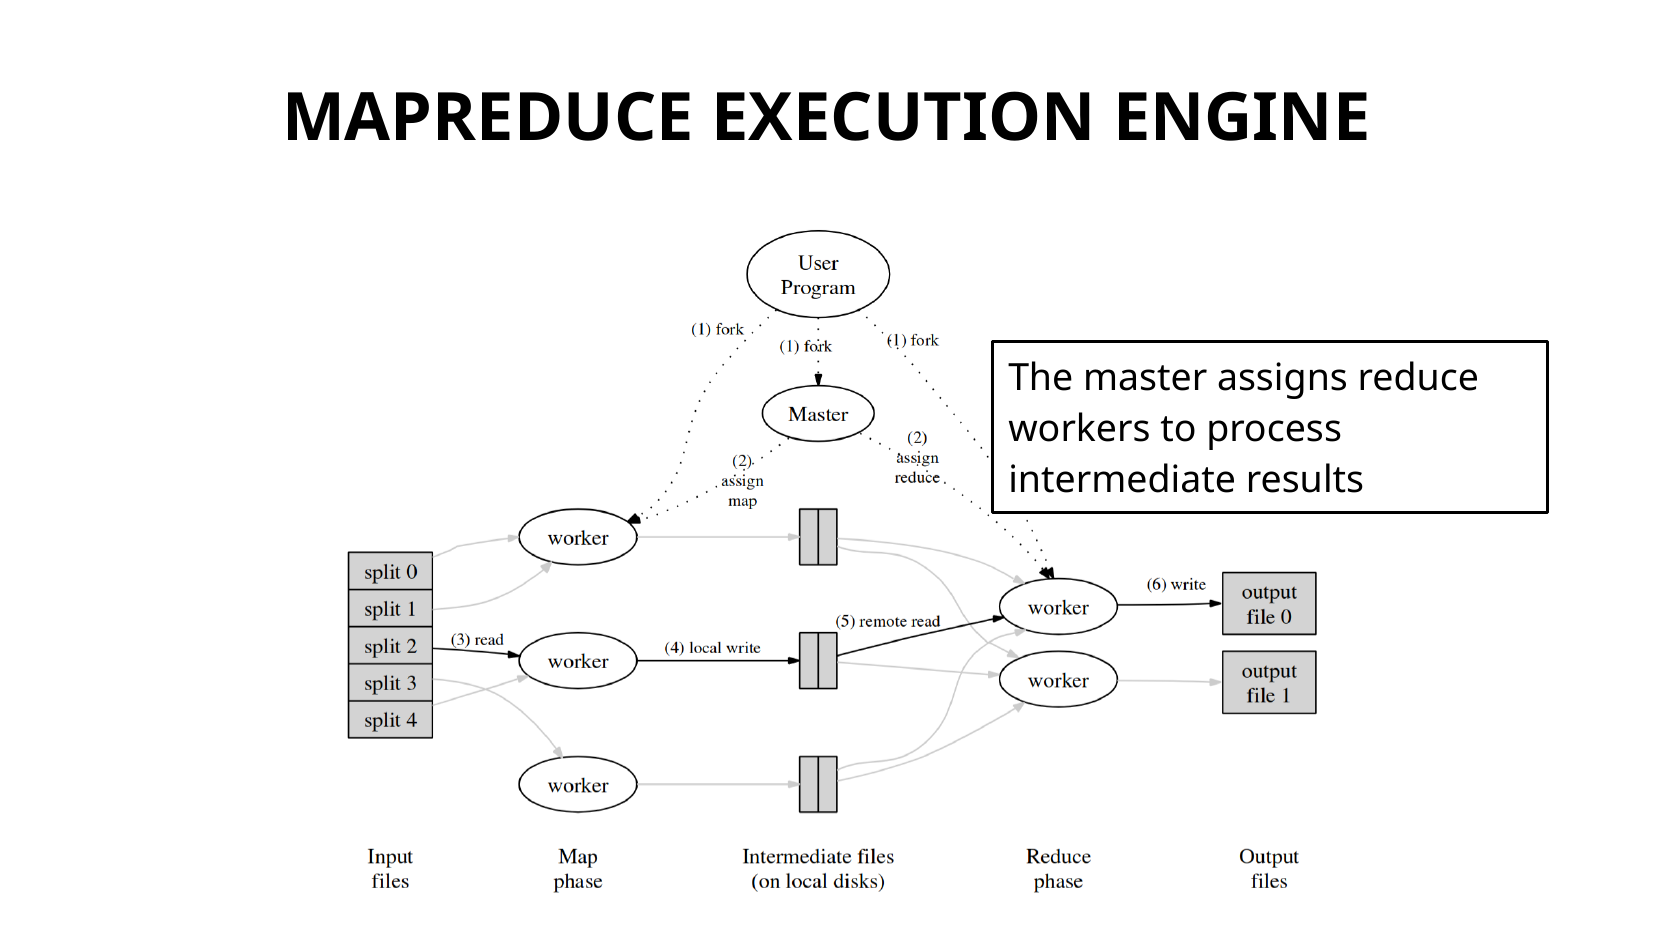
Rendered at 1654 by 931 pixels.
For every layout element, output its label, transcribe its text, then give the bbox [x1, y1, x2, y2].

title MAPREDUCE EXECUTION ENGINE [82, 36, 1571, 193]
picture [324, 223, 1329, 900]
text_box The master assigns reduce workers to process intermediate results [992, 341, 1548, 497]
